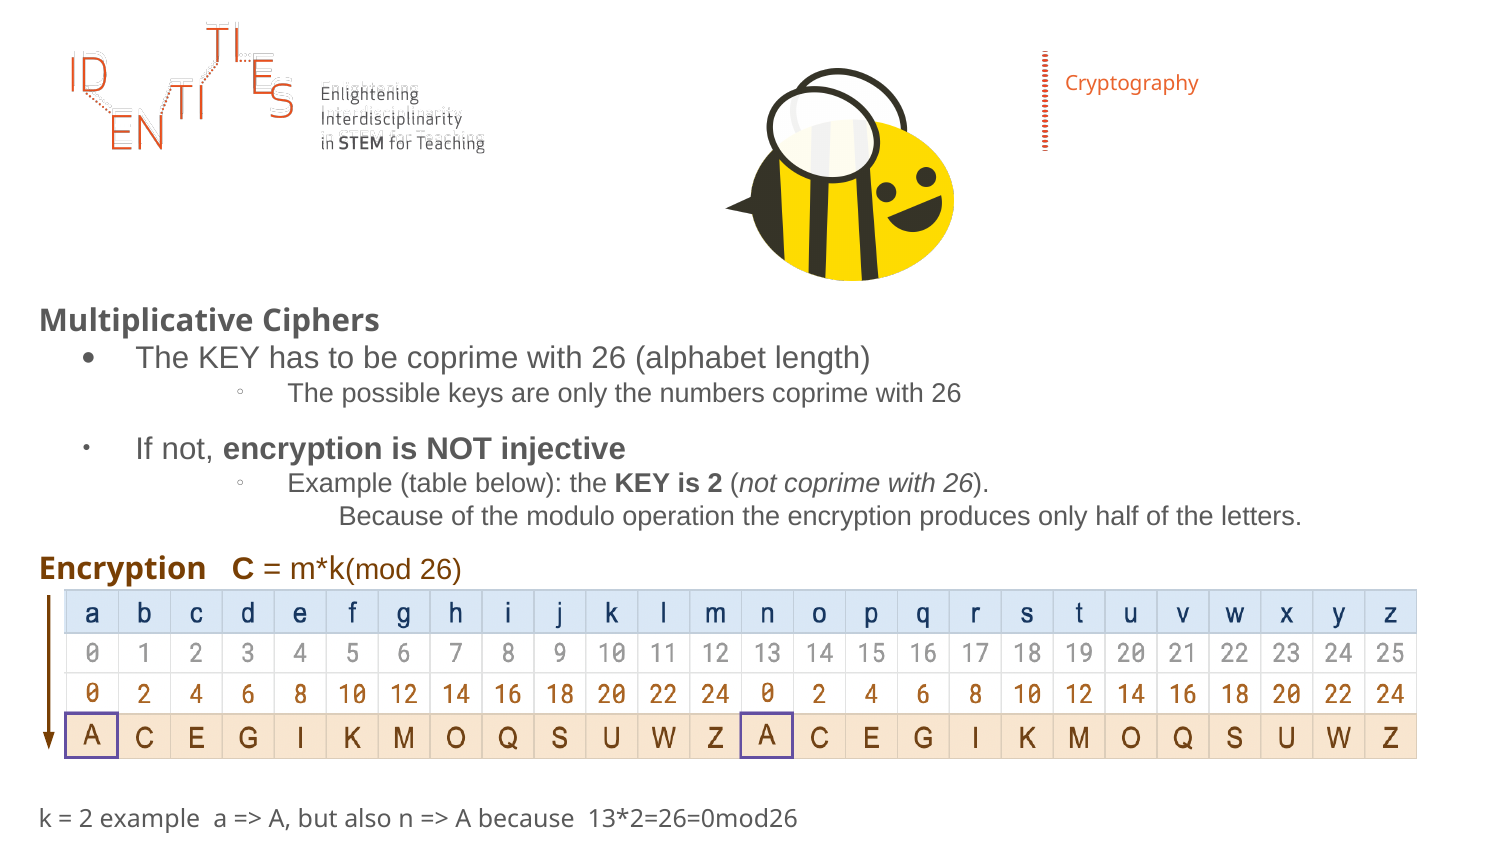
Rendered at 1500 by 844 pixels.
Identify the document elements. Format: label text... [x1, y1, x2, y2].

picture [725, 68, 954, 281]
picture [71, 18, 485, 157]
text_box Cryptography [1050, 61, 1472, 168]
text_box Multiplicative Ciphers The KEY has to be coprime with 26 (alphabet length) The possible keys are only the numbers coprime with 26 If not, encryption is NOT injective Example (table below): the KEY is 2 (not coprime with 26). Because of the modulo operation the encryption produces only half of the letters. Encryption C = m*k(mod 26) k = 2 example a => A, but also n => A because 13*2=26=0mod26 [23, 267, 1477, 817]
picture [64, 589, 1417, 759]
picture [1042, 51, 1051, 151]
